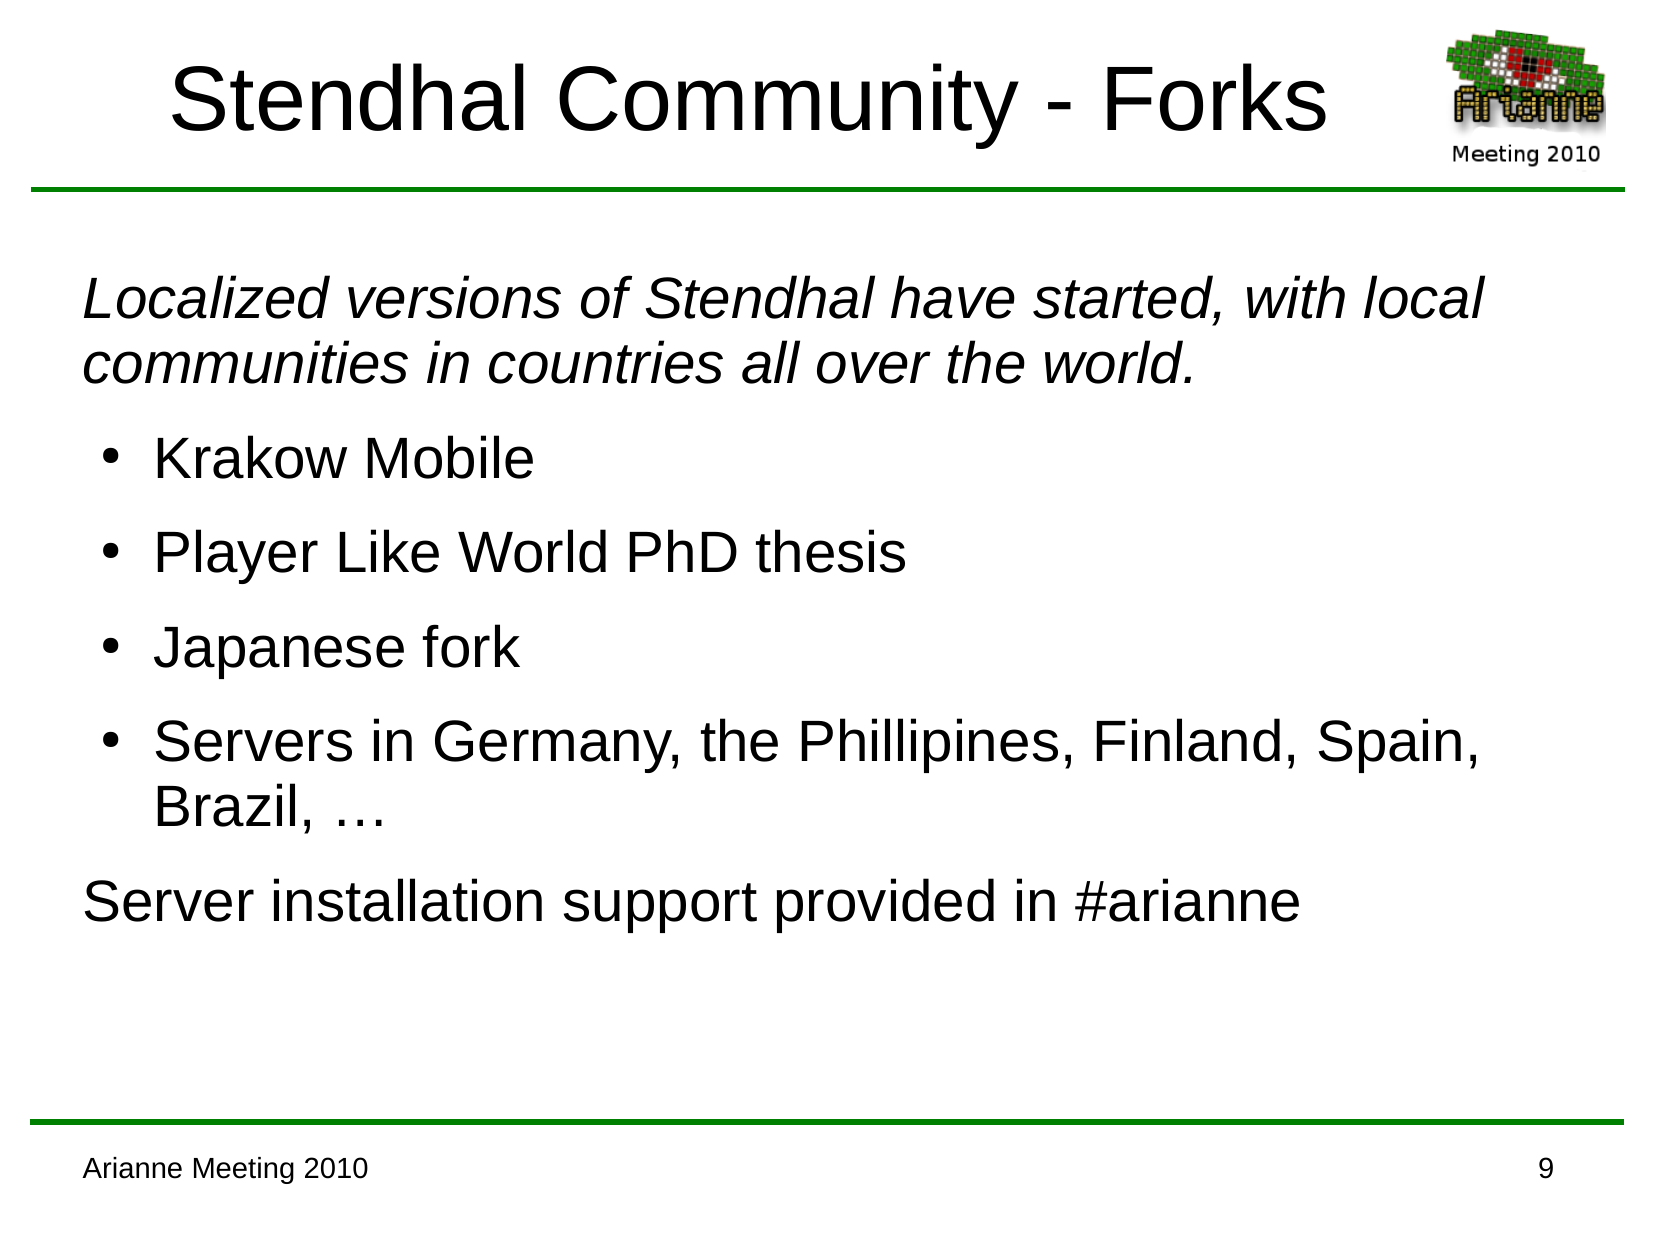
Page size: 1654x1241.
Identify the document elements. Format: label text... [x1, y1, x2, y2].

picture [1446, 29, 1606, 178]
title Stendhal Community - Forks [82, 41, 1418, 156]
list Localized versions of Stendhal have started, with local communities in countries all over the world. Krakow Mobile Player Like World PhD thesis Japanese fork Servers in Germany, the Phillipines, Finland, Spain, Brazil, … Server installation support provided in #arianne [82, 265, 1571, 1085]
